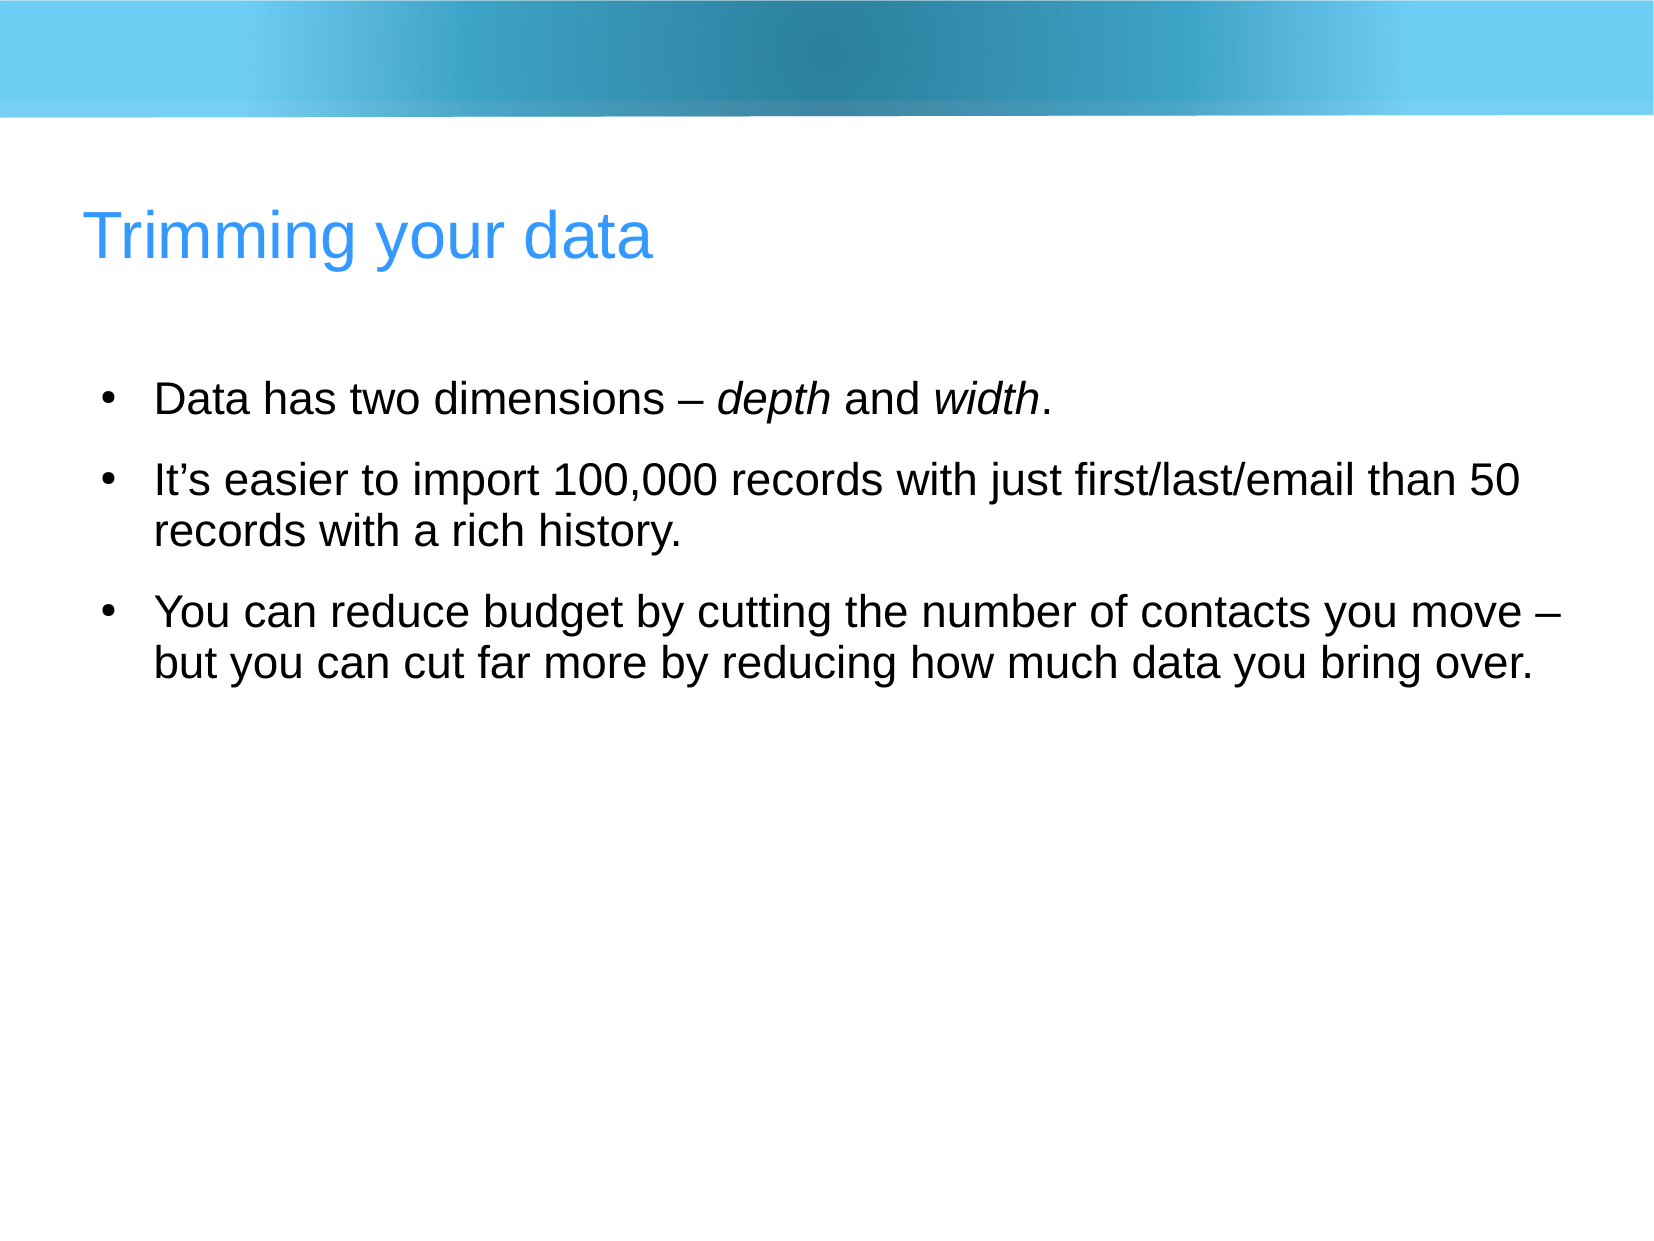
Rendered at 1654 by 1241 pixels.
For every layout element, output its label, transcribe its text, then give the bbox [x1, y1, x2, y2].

picture [0, 0, 1654, 1241]
list Data has two dimensions – depth and width. It’s easier to import 100,000 records with just first/last/email than 50 records with a rich history. You can reduce budget by cutting the number of contacts you move – but you can cut far more by reducing how much data you bring over. [82, 372, 1571, 1093]
title Trimming your data [82, 132, 1571, 340]
